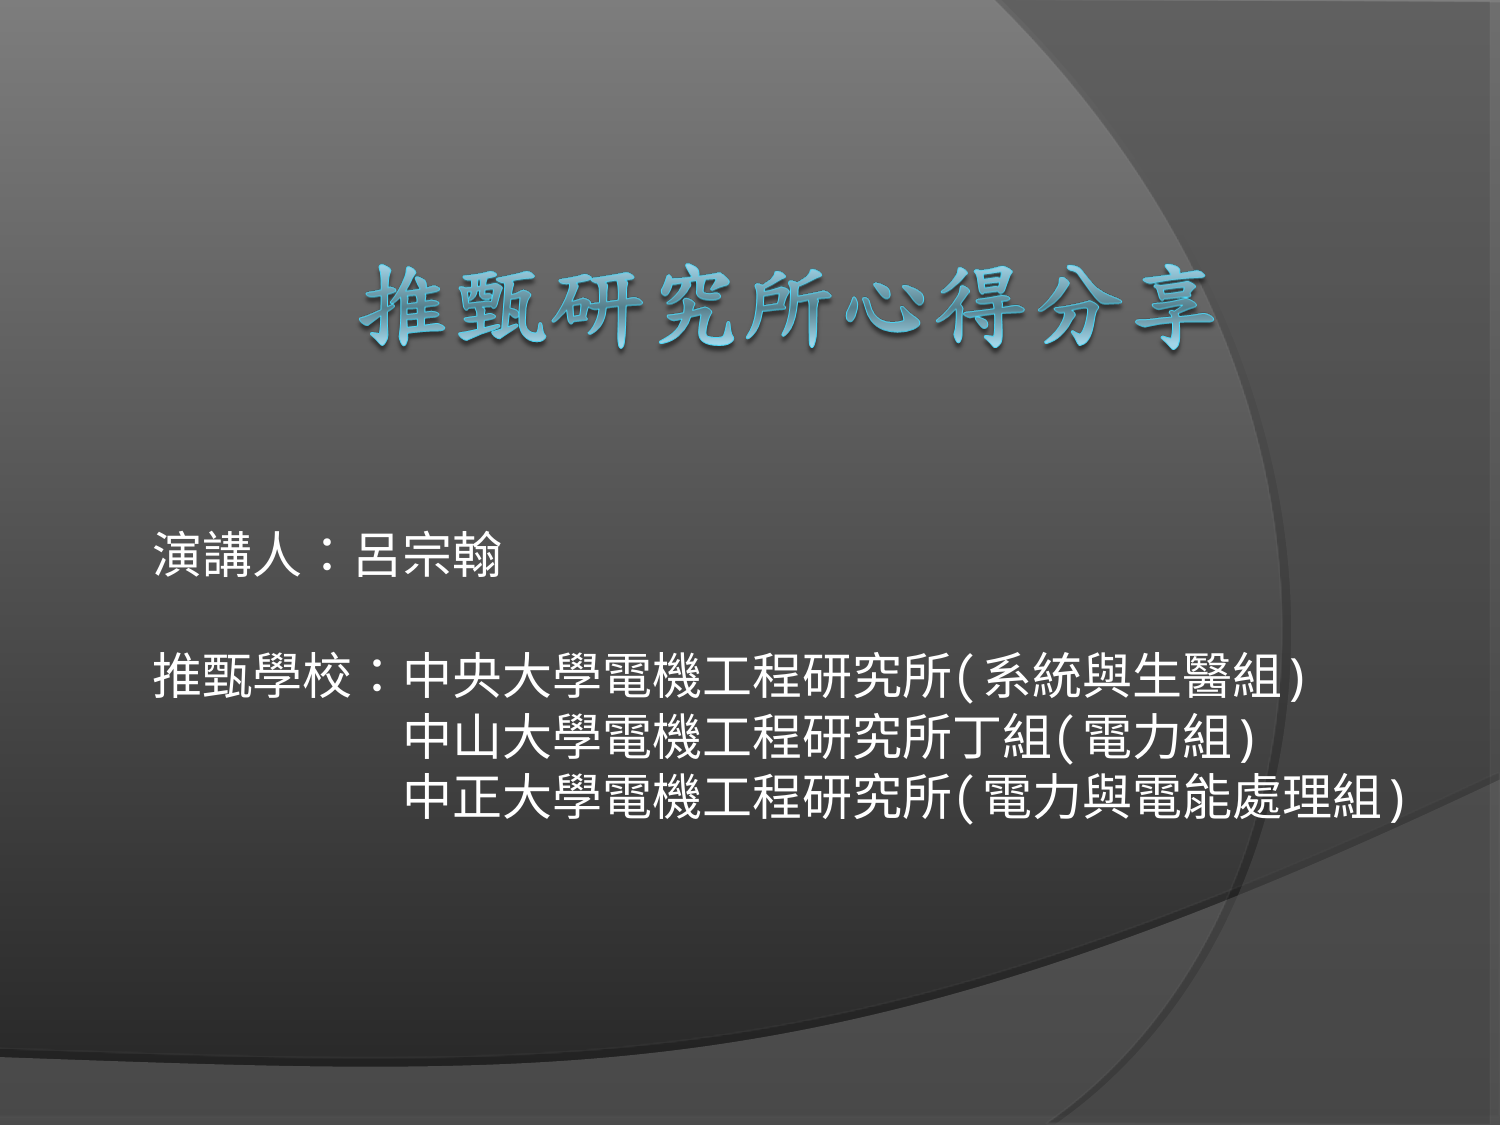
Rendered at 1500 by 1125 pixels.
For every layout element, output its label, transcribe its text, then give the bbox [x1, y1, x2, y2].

subtitle 演講人：呂宗翰 推甄學校：中央大學電機工程研究所(系統與生醫組) 中山大學電機工程研究所丁組(電力組) 中正大學電機工程研究所(電力與電能處理組) [152, 574, 1417, 893]
picture [0, 211, 1286, 478]
